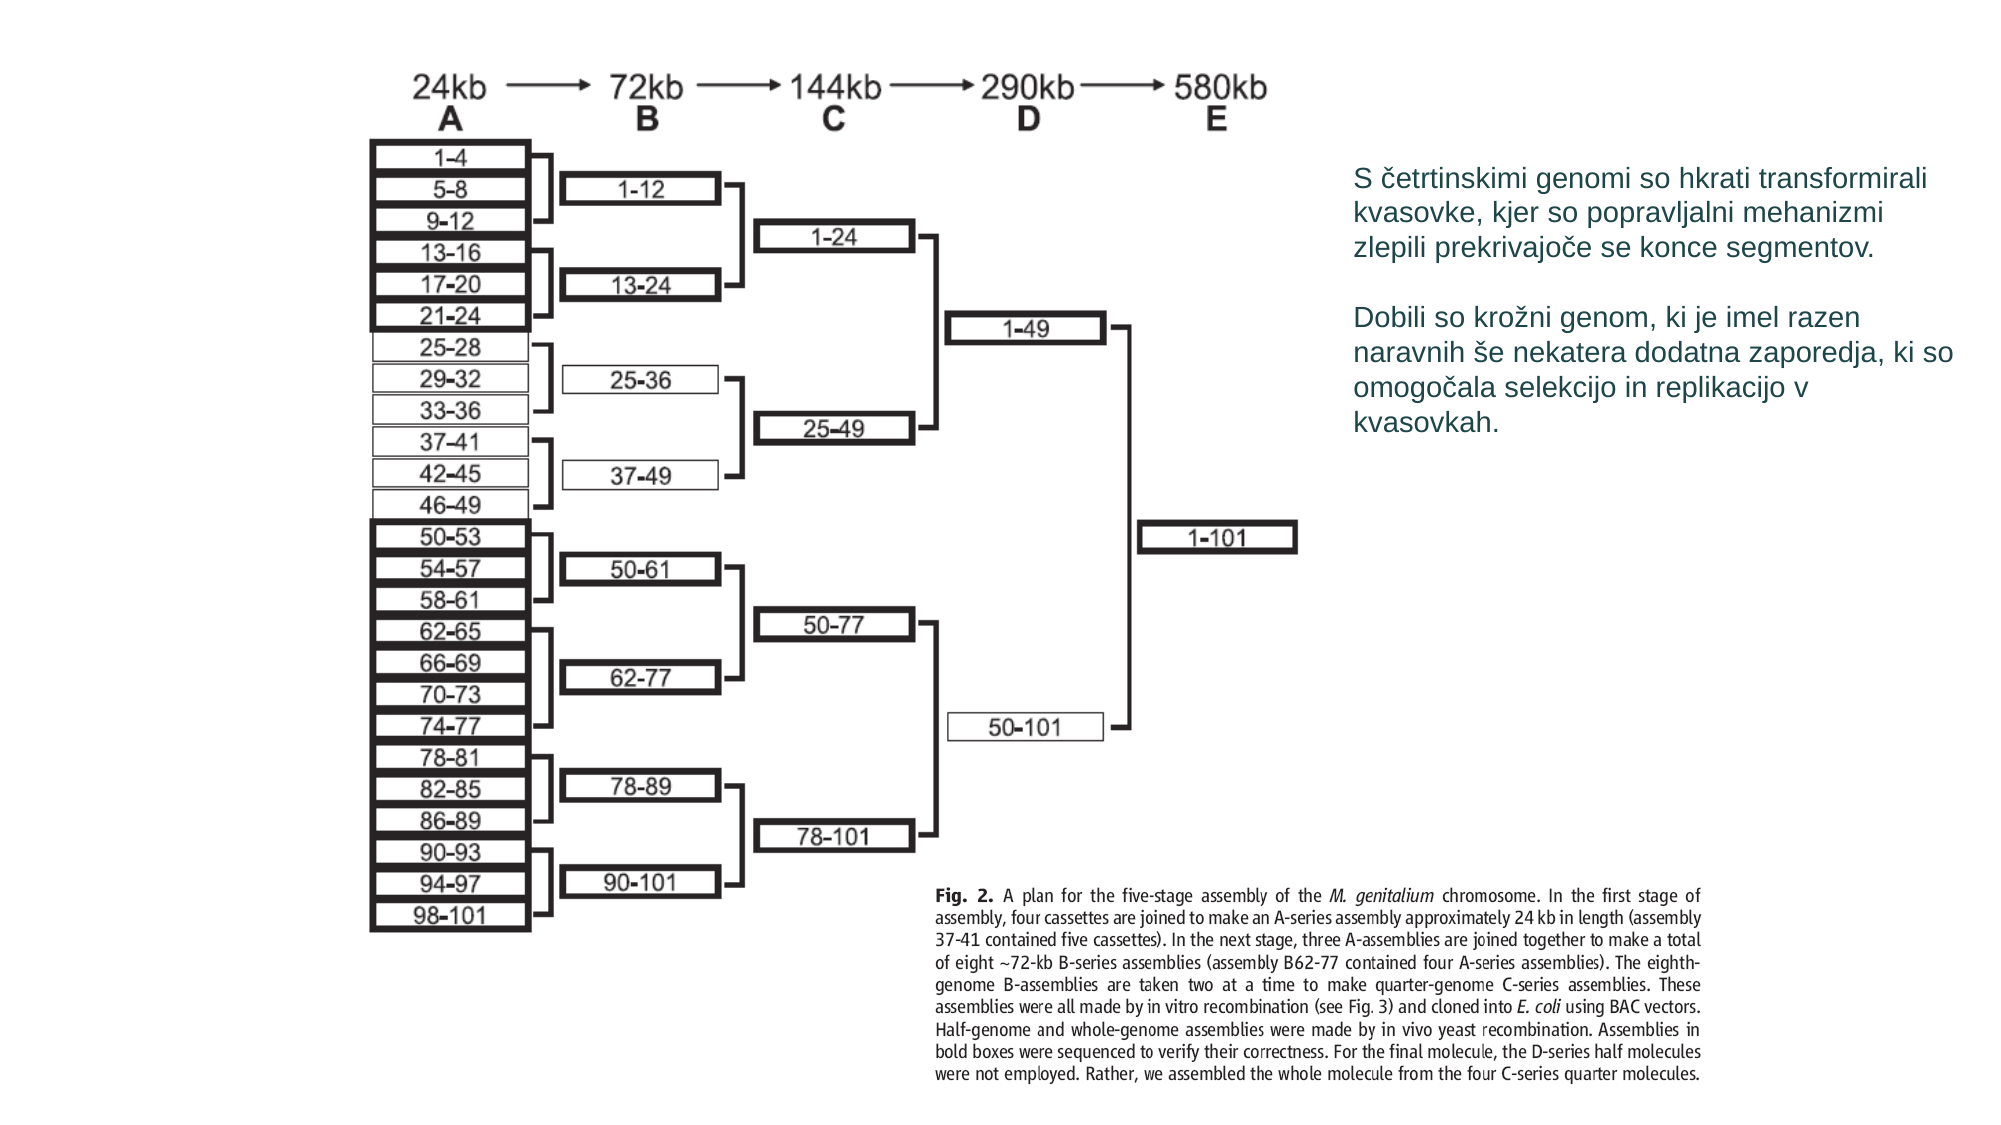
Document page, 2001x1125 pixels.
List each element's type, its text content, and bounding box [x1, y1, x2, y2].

picture [338, 54, 1706, 1093]
text_box S četrtinskimi genomi so hkrati transformirali kvasovke, kjer so popravljalni mehanizmi zlepili prekrivajoče se konce segmentov. Dobili so krožni genom, ki je imel razen naravnih še nekatera dodatna zaporedja, ki so omogočala selekcijo in replikacijo v kvasovkah. [1338, 151, 1974, 446]
